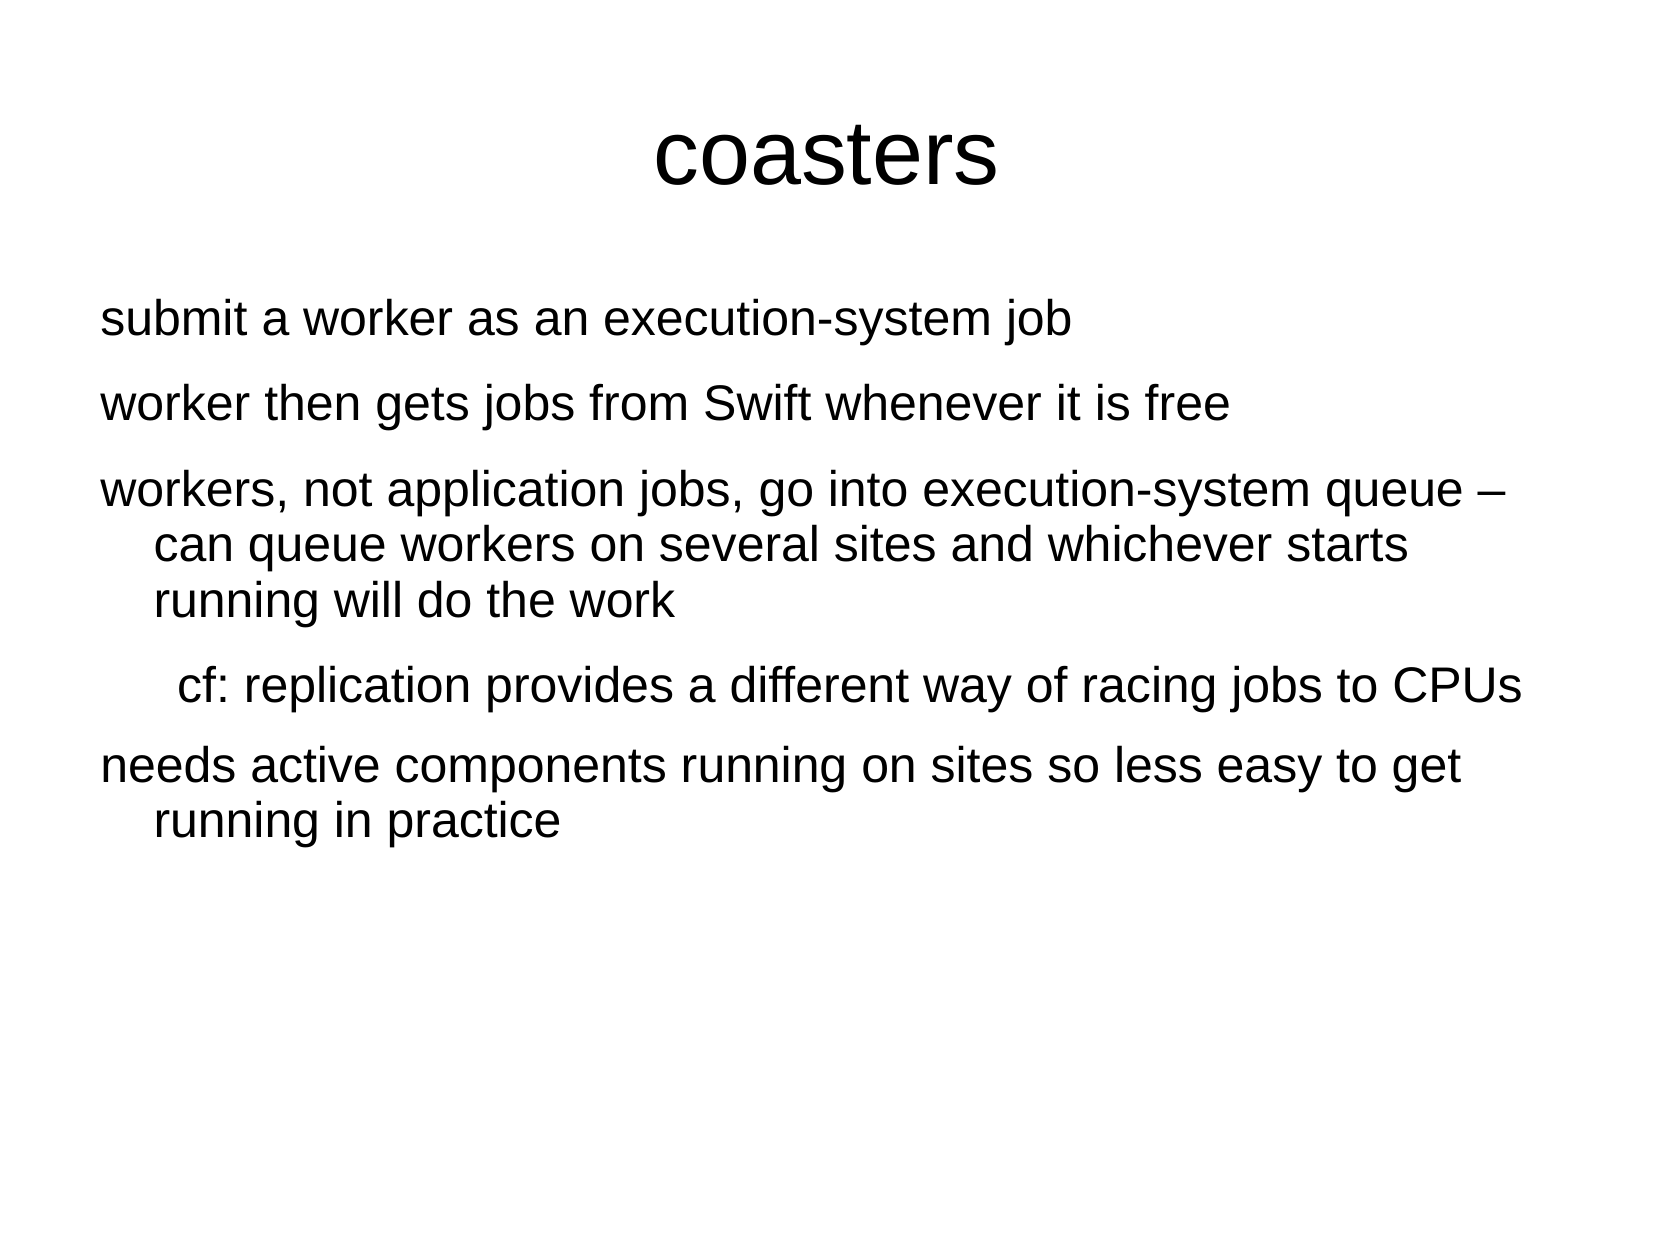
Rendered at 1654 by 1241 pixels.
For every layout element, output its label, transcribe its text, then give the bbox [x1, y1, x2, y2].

list submit a worker as an execution-system job worker then gets jobs from Swift whenever it is free workers, not application jobs, go into execution-system queue – can queue workers on several sites and whichever starts running will do the work cf: replication provides a different way of racing jobs to CPUs needs active components running on sites so less easy to get running in practice [82, 290, 1571, 1109]
title coasters [82, 49, 1571, 257]
